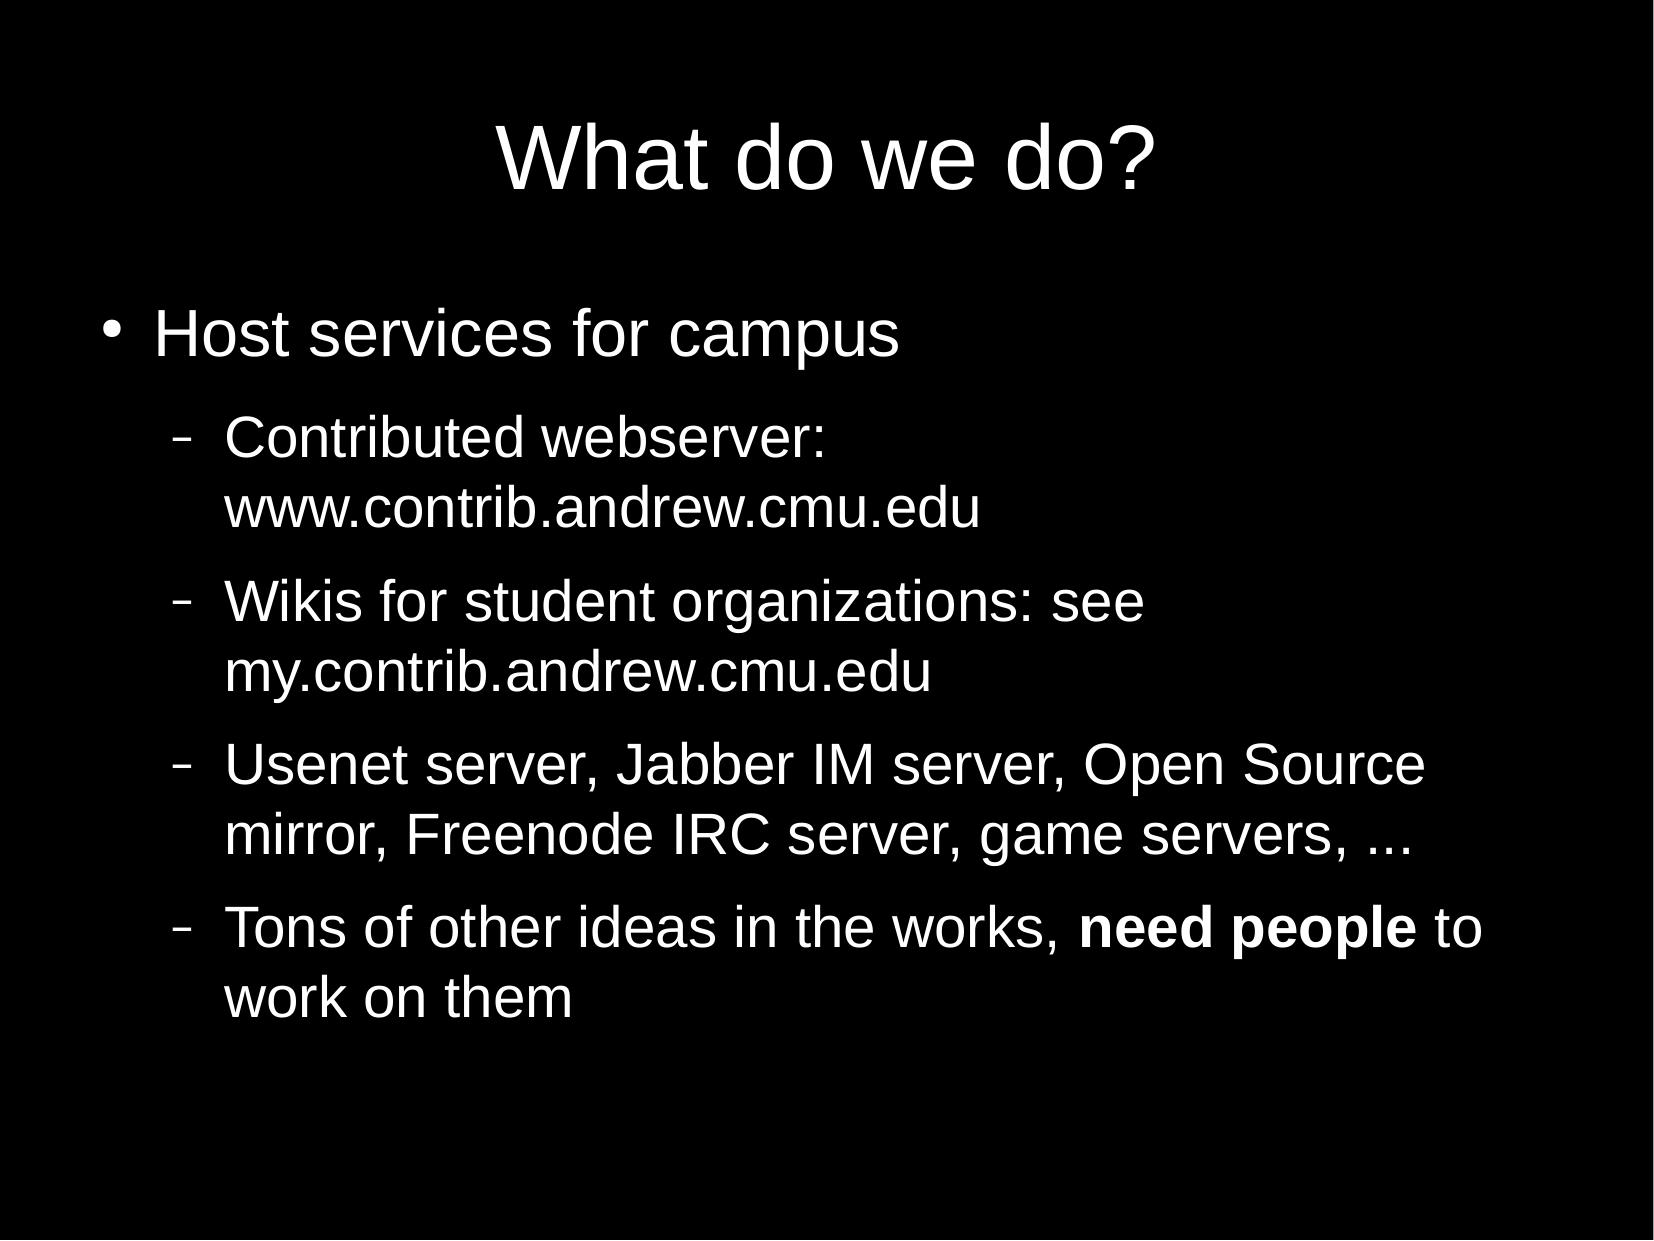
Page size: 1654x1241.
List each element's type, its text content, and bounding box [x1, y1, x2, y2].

list Host services for campus Contributed webserver: www.contrib.andrew.cmu.edu Wikis for student organizations: see my.contrib.andrew.cmu.edu Usenet server, Jabber IM server, Open Source mirror, Freenode IRC server, game servers, ... Tons of other ideas in the works, need people to work on them [82, 290, 1571, 1234]
title What do we do? [82, 56, 1571, 249]
